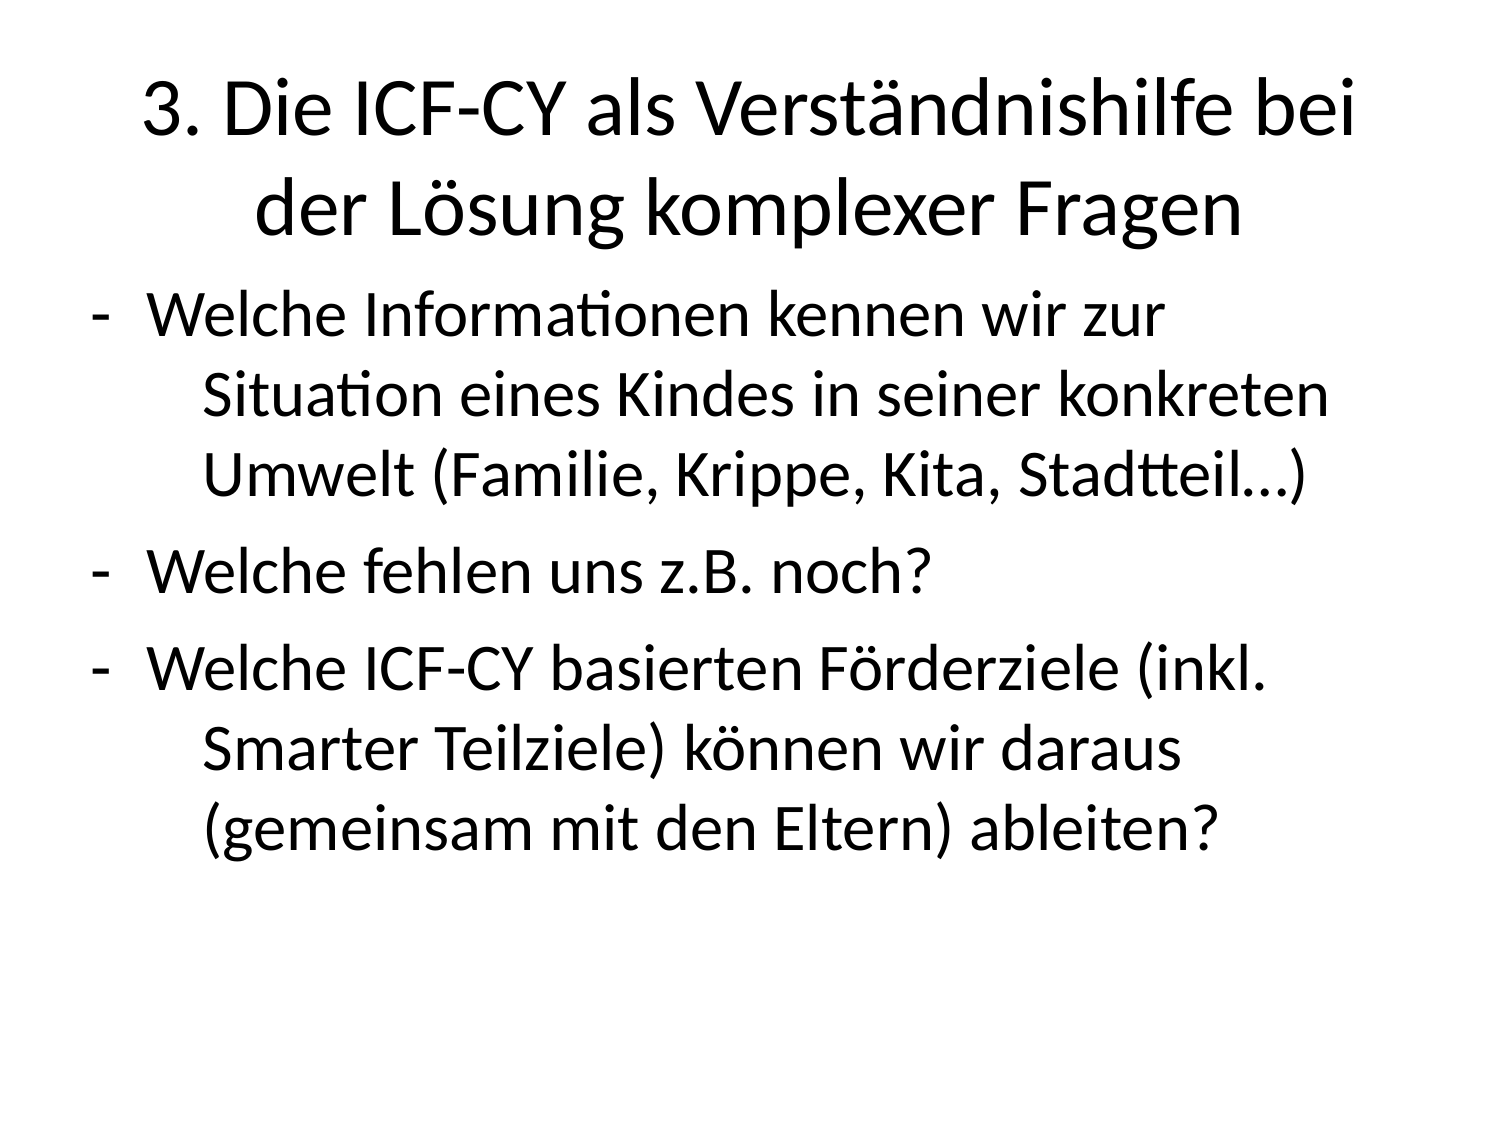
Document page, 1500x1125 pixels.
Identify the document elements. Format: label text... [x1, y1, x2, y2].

list Welche Informationen kennen wir zur Situation eines Kindes in seiner konkreten Umwelt (Familie, Krippe, Kita, Stadtteil…) Welche fehlen uns z.B. noch? Welche ICF-CY basierten Förderziele (inkl. Smarter Teilziele) können wir daraus (gemeinsam mit den Eltern) ableiten? [75, 262, 1426, 1005]
title 3. Die ICF-CY als Verständnishilfe bei der Lösung komplexer Fragen [75, 45, 1426, 233]
